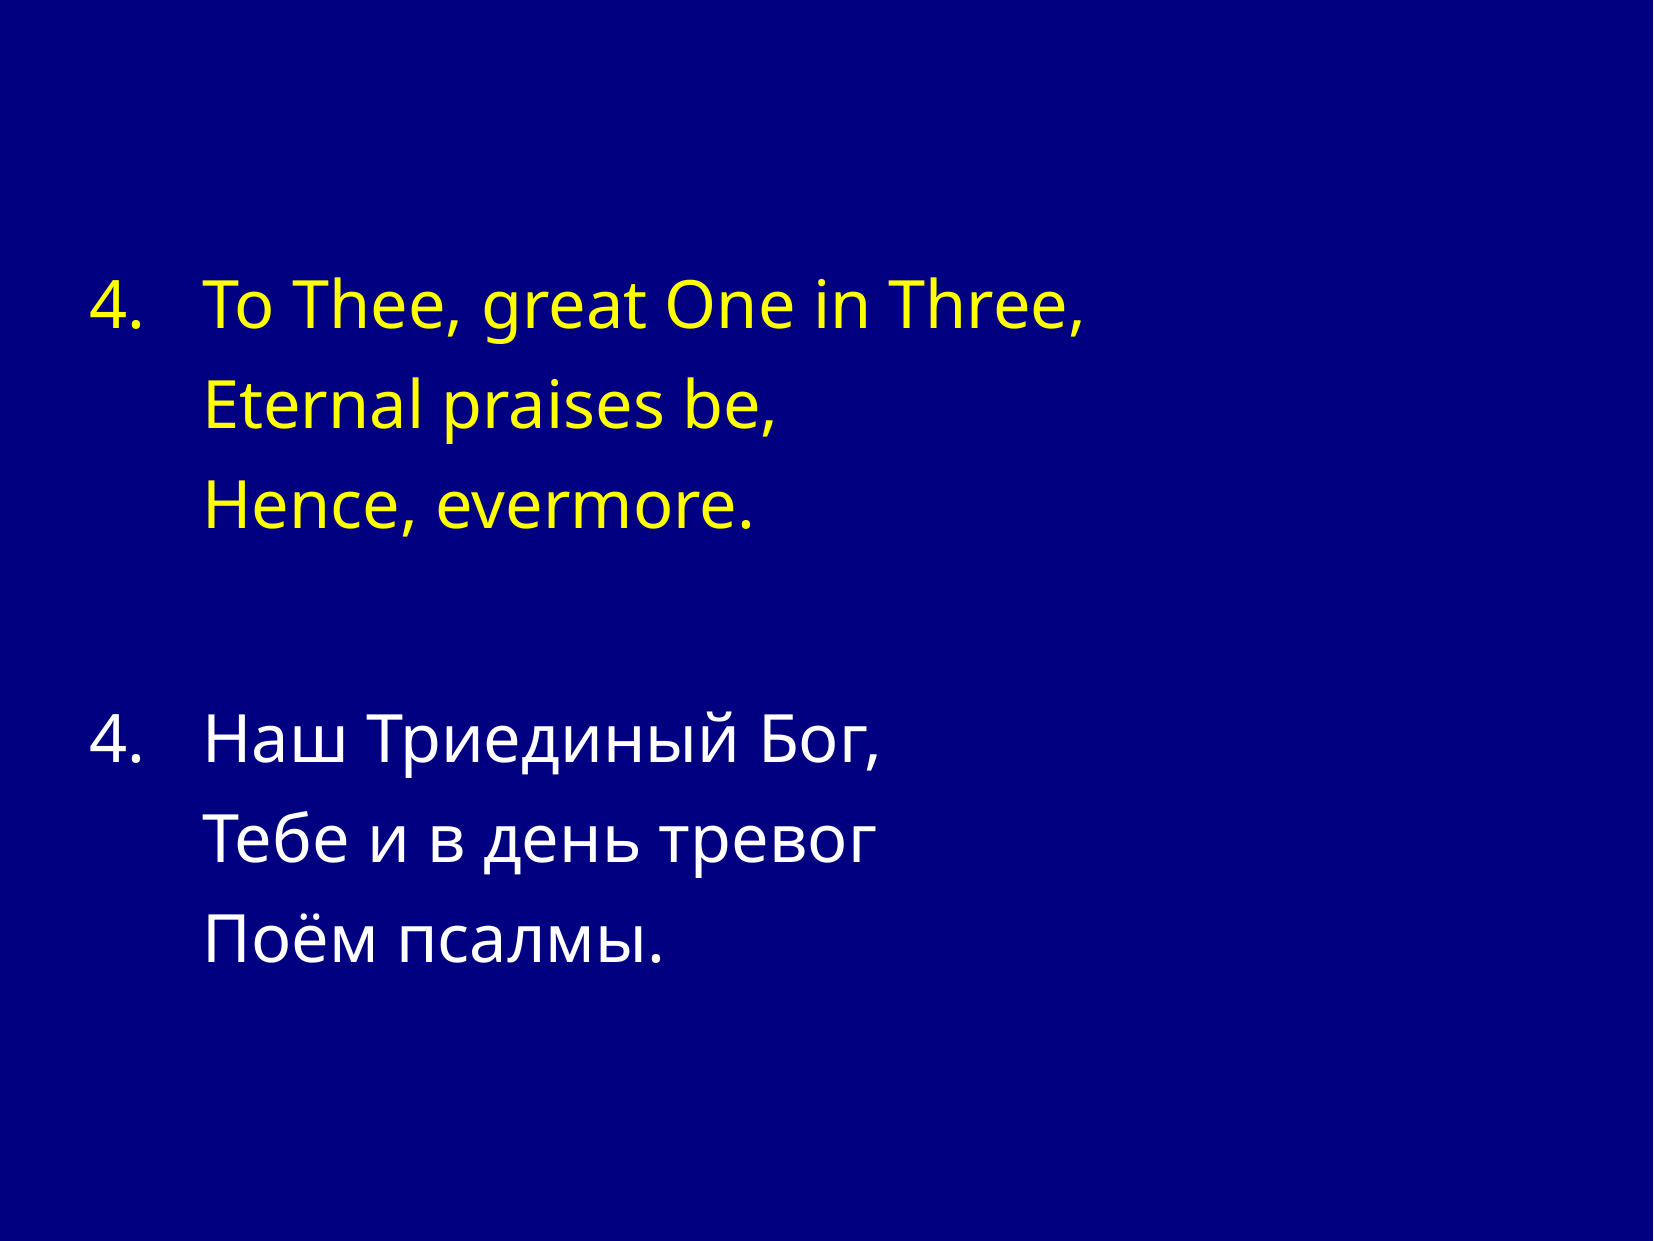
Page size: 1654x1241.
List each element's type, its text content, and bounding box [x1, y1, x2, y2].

text_box 4. Наш Триединый Бог, Тебе и в день тревог Поём псалмы. [75, 675, 1576, 1163]
text_box 4. To Thee, great One in Three, Eternal praises be, Hence, evermore. [75, 150, 1576, 638]
